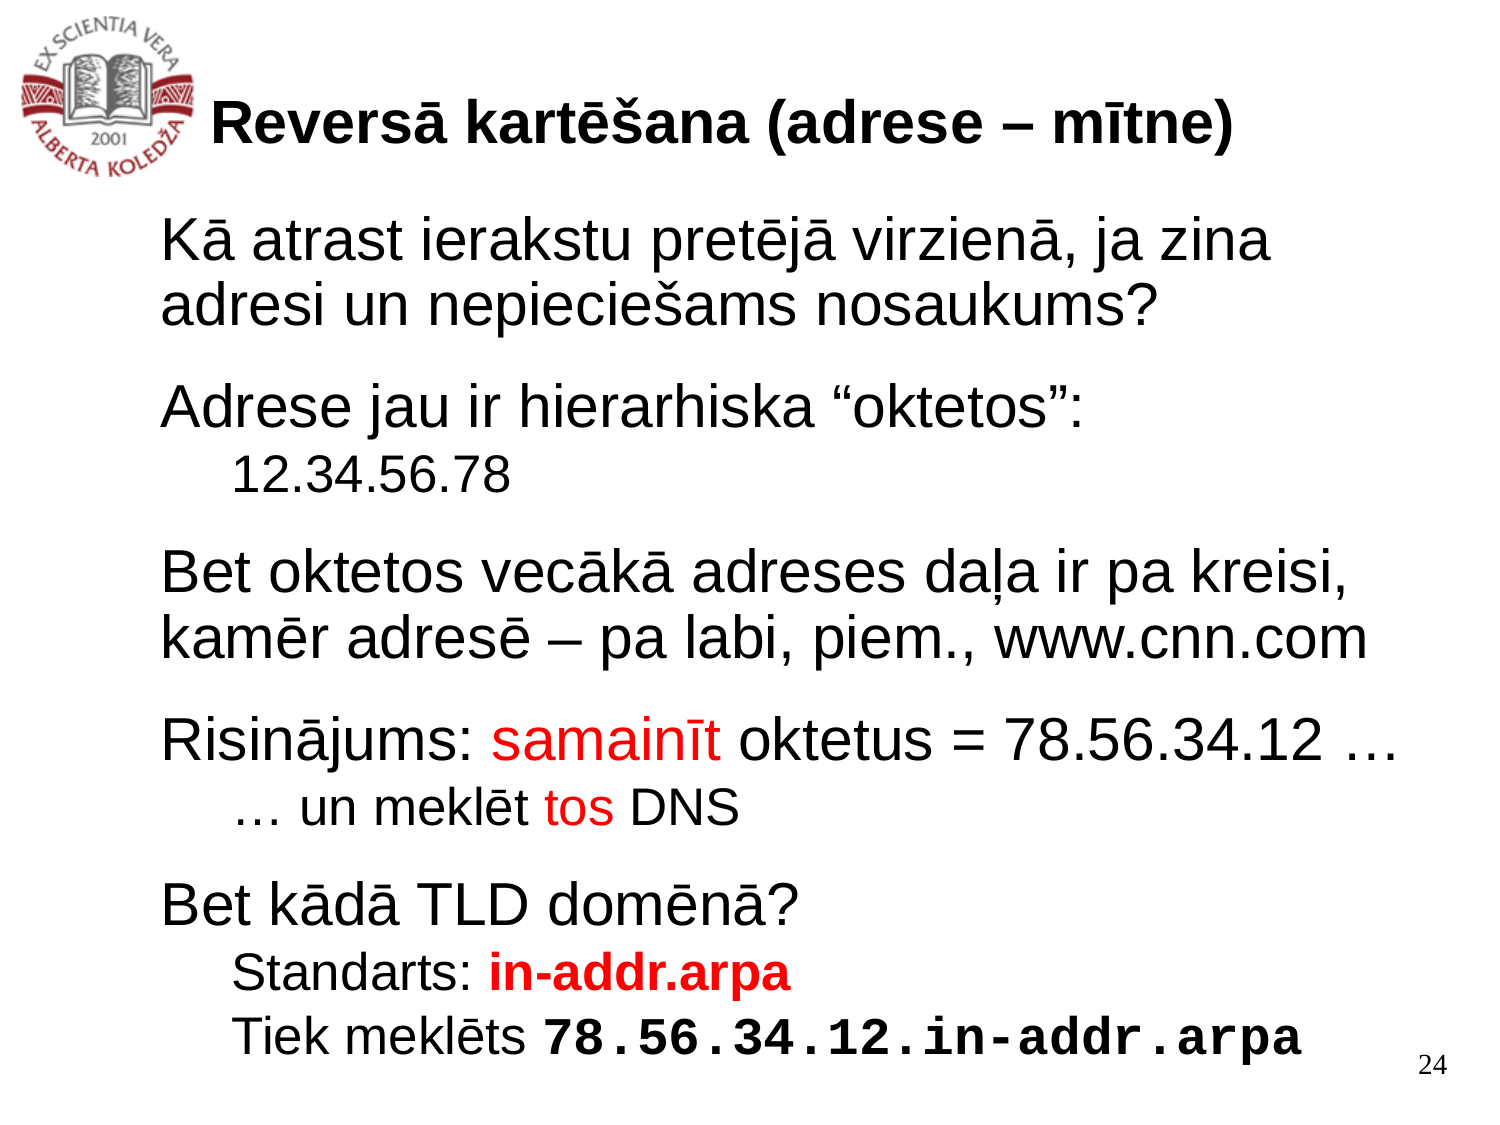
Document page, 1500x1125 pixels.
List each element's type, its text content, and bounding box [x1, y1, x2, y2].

picture [21, 16, 194, 177]
list Kā atrast ierakstu pretējā virzienā, ja zina adresi un nepieciešams nosaukums? Adrese jau ir hierarhiska “oktetos”: 12.34.56.78 Bet oktetos vecākā adreses daļa ir pa kreisi, kamēr adresē – pa labi, piem., www.cnn.com Risinājums: samainīt oktetus = 78.56.34.12 … … un meklēt tos DNS Bet kādā TLD domēnā? Standarts: in-addr.arpa Tiek meklēts 78.56.34.12.in-addr.arpa [74, 200, 1463, 1101]
title Reversā kartēšana (adrese – mītne) [50, 62, 1374, 175]
